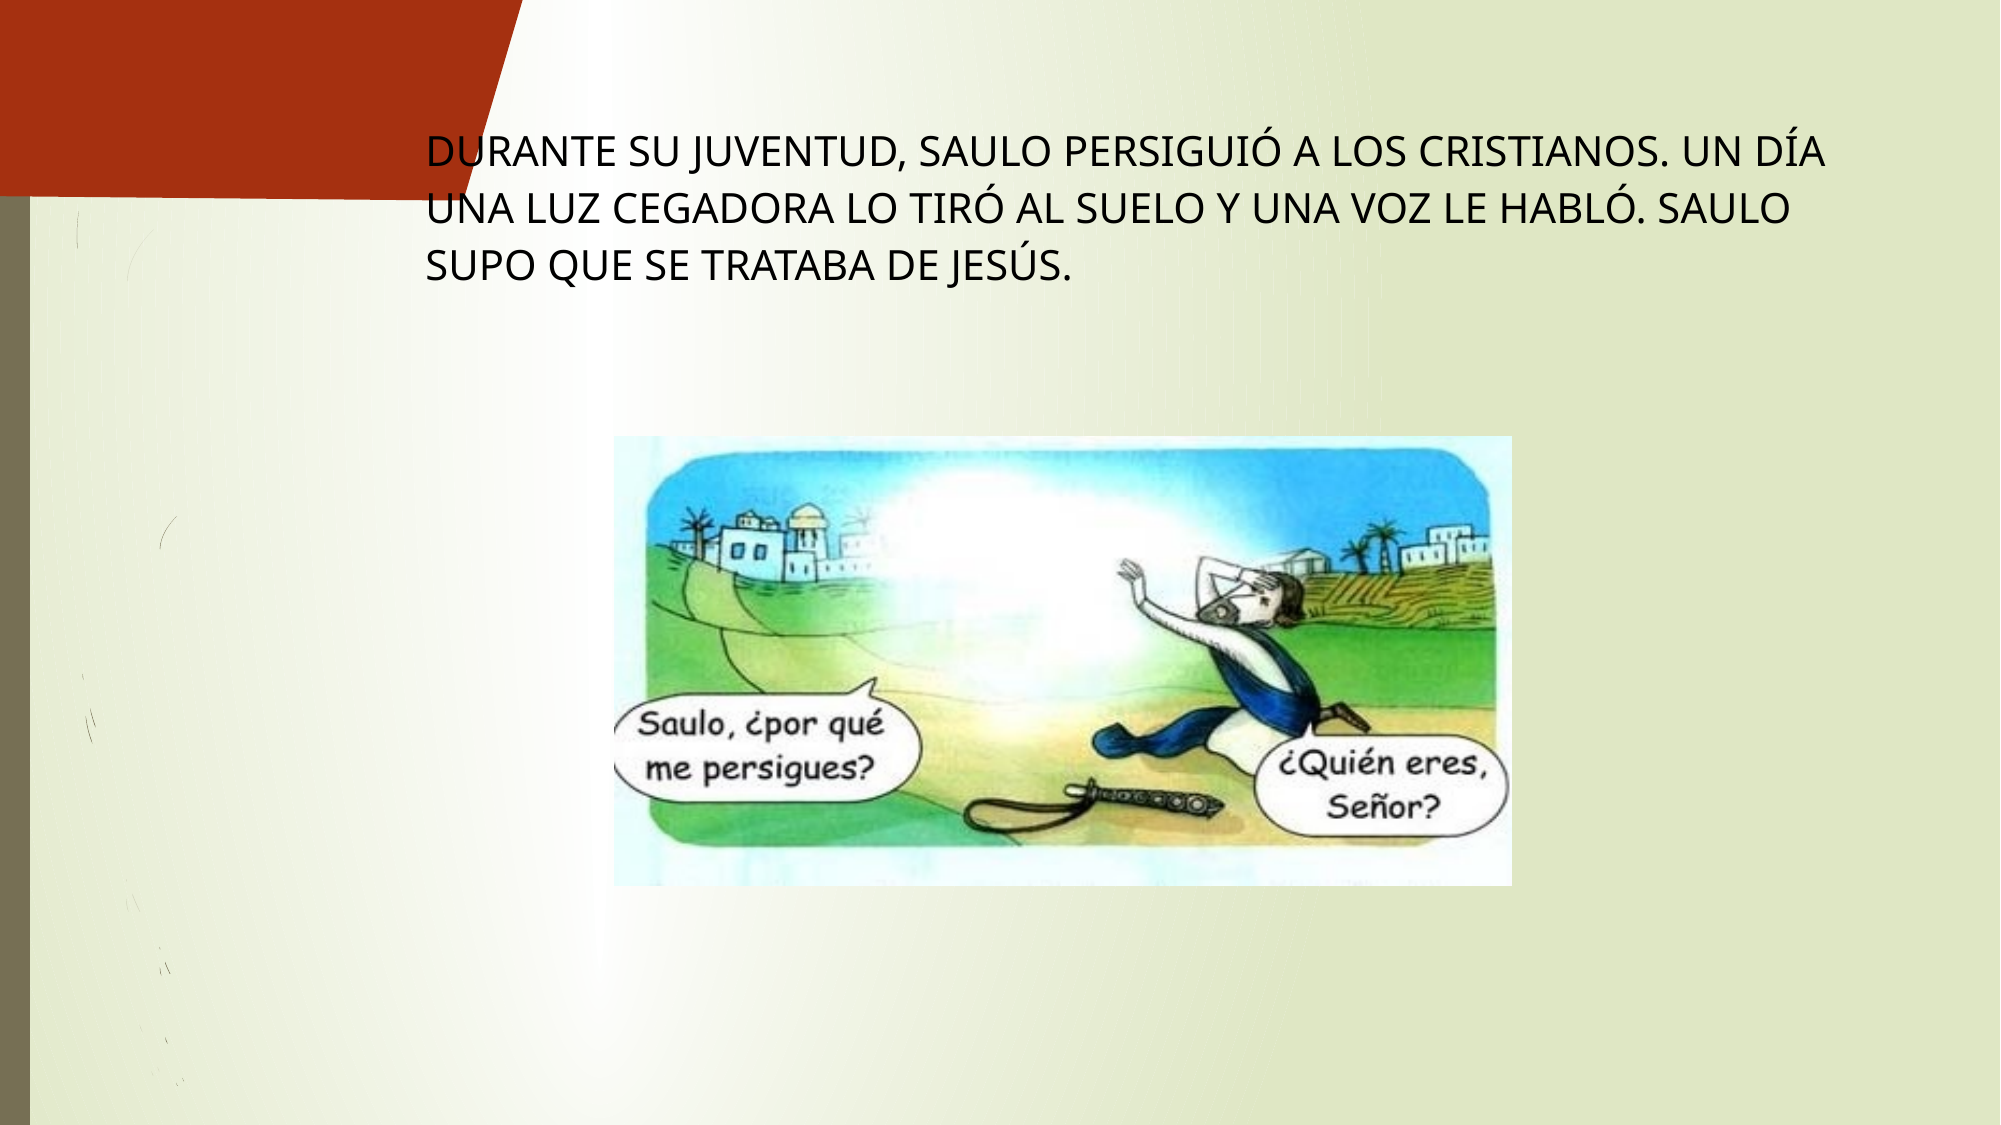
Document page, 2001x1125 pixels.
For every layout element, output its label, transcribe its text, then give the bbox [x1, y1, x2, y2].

title DURANTE SU JUVENTUD, SAULO PERSIGUIÓ A LOS CRISTIANOS. UN DÍA UNA LUZ CEGADORA LO TIRÓ AL SUELO Y UNA VOZ LE HABLÓ. SAULO SUPO QUE SE TRATABA DE JESÚS. [425, 109, 1888, 306]
picture [614, 436, 1512, 886]
